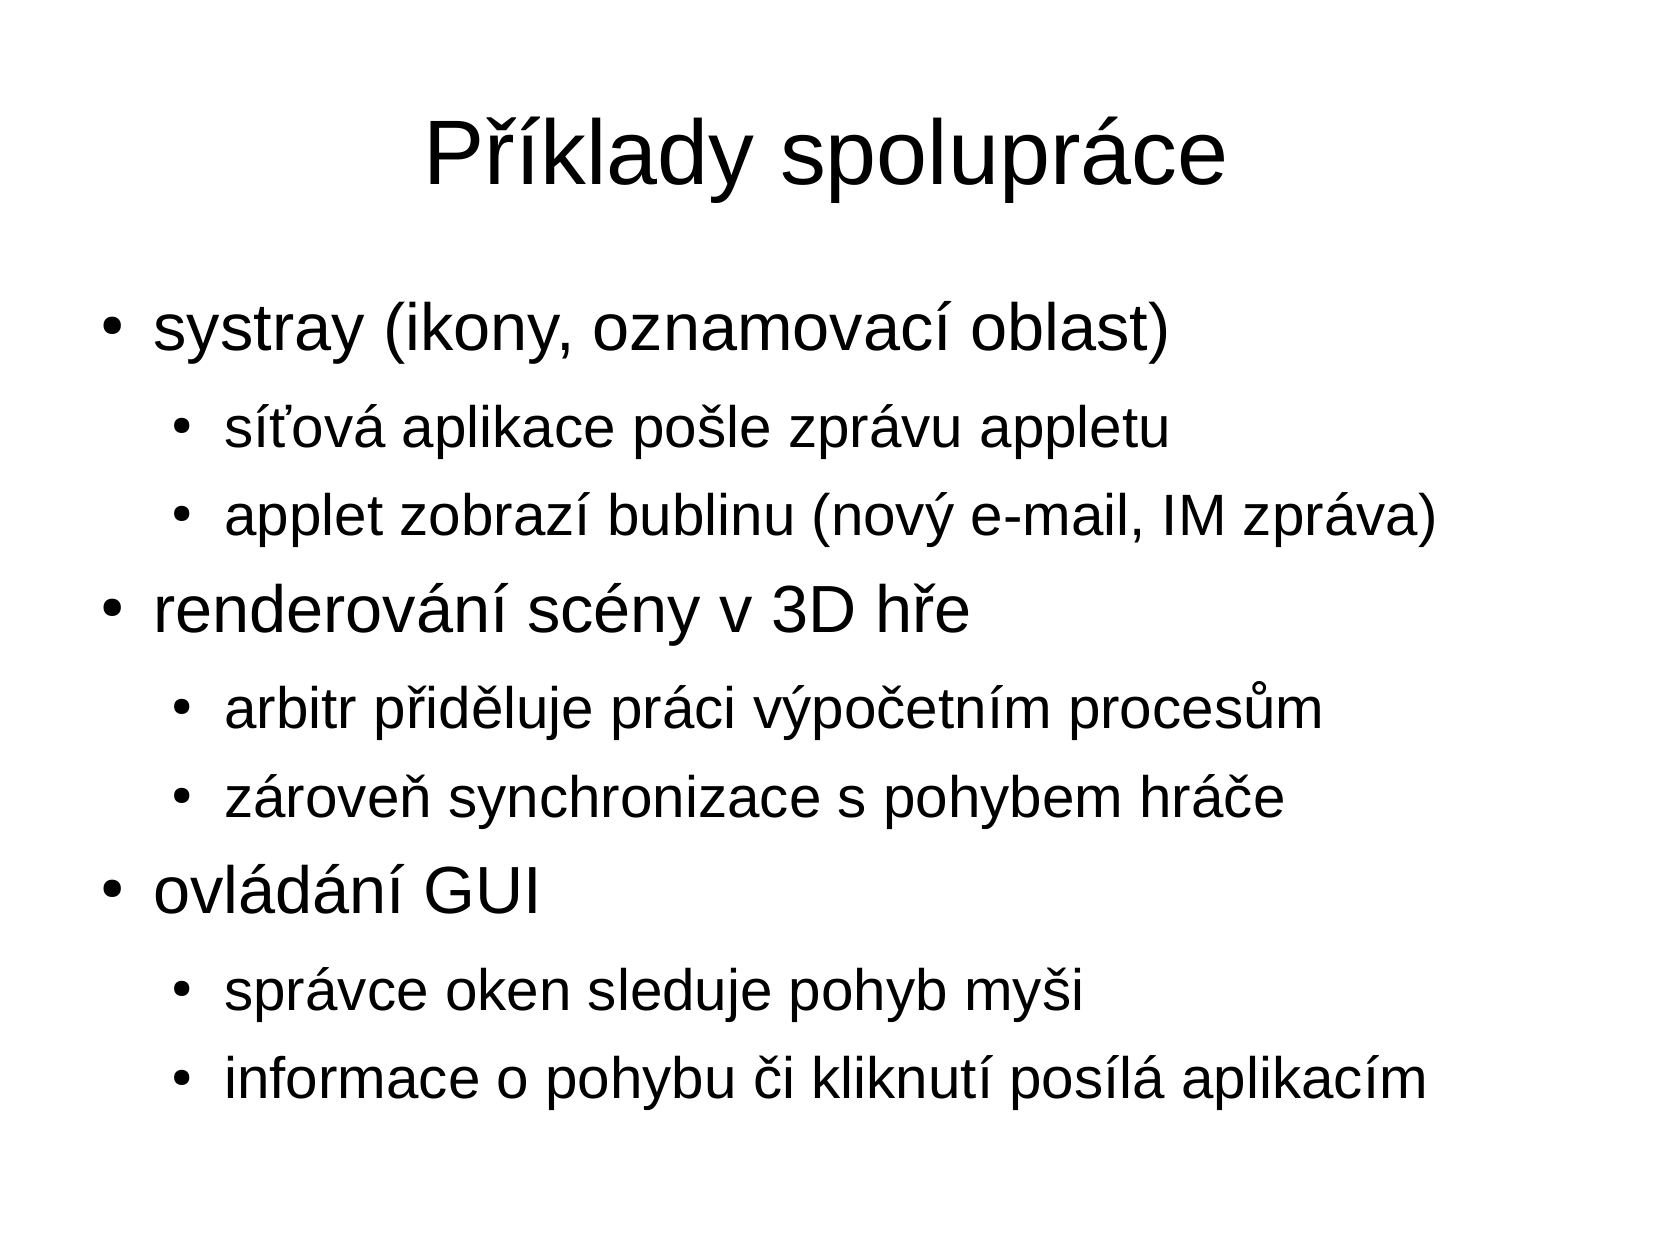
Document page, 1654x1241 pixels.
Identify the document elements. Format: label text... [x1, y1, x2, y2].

list systray (ikony, oznamovací oblast) síťová aplikace pošle zprávu appletu applet zobrazí bublinu (nový e-mail, IM zpráva) renderování scény v 3D hře arbitr přiděluje práci výpočetním procesům zároveň synchronizace s pohybem hráče ovládání GUI správce oken sleduje pohyb myši informace o pohybu či kliknutí posílá aplikacím [82, 290, 1571, 1112]
title Příklady spolupráce [82, 49, 1571, 257]
